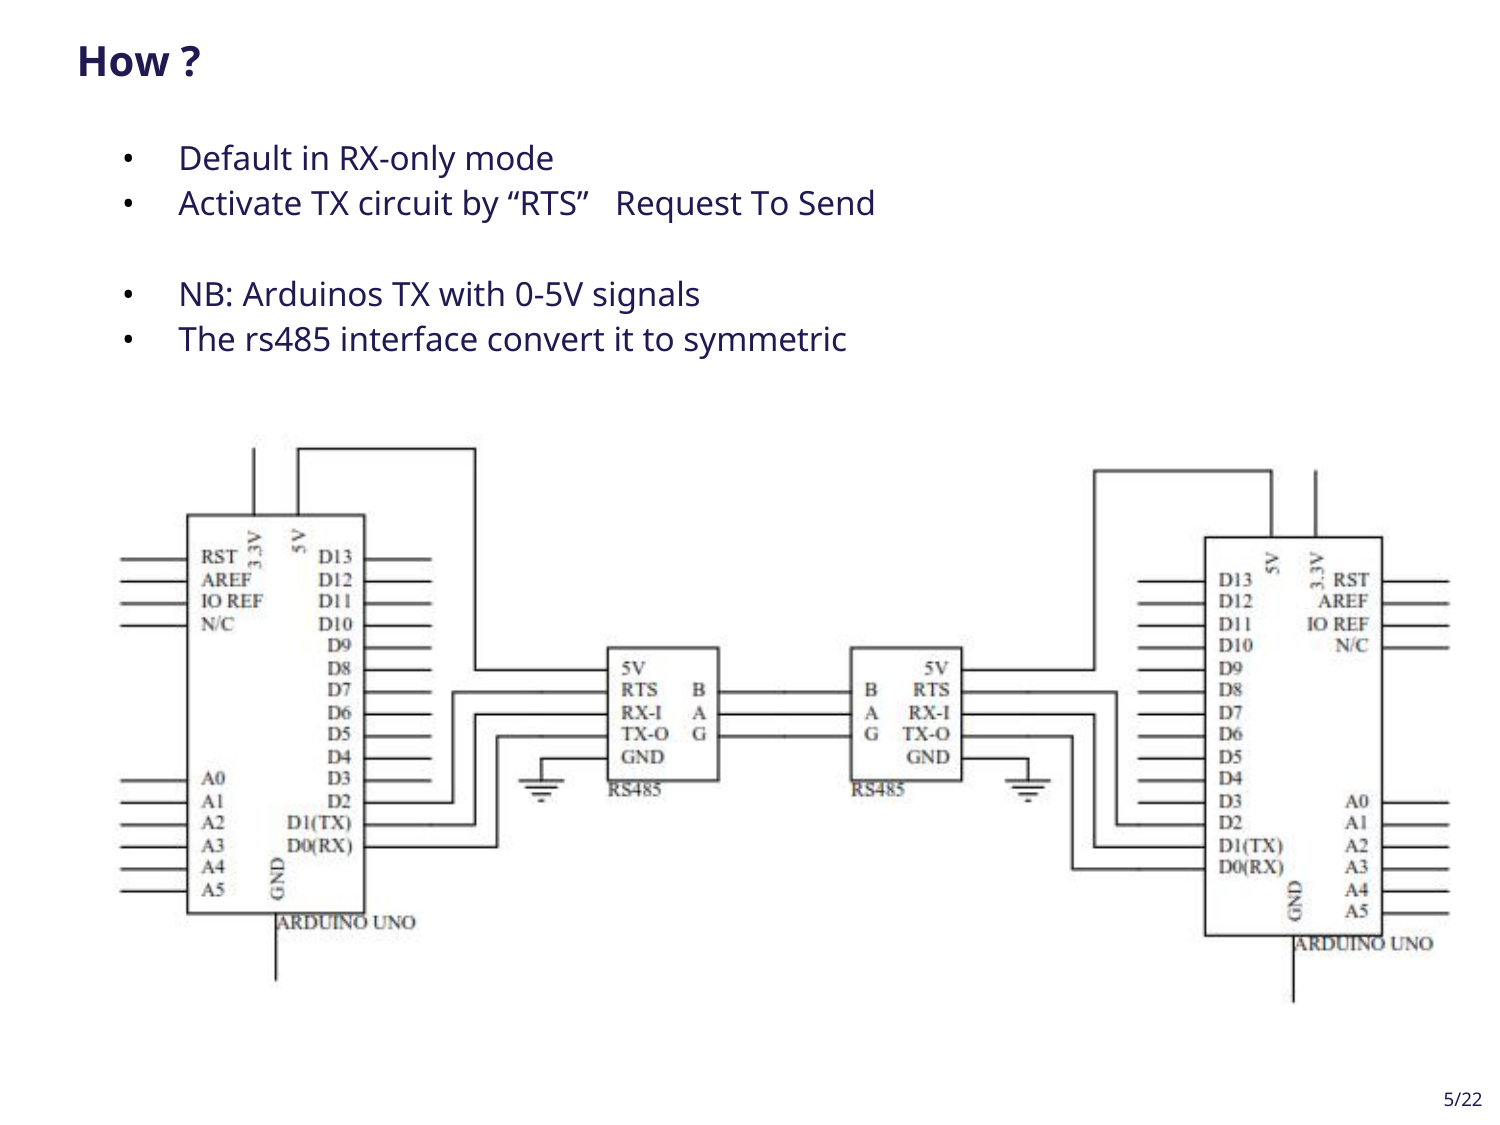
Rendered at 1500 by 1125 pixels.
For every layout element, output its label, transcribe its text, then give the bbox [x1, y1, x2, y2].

picture [83, 404, 1493, 1049]
title How ? [61, 28, 1441, 92]
list Default in RX-only mode Activate TX circuit by “RTS” Request To Send NB: Arduinos TX with 0-5V signals The rs485 interface convert it to symmetric [60, 135, 1482, 1081]
